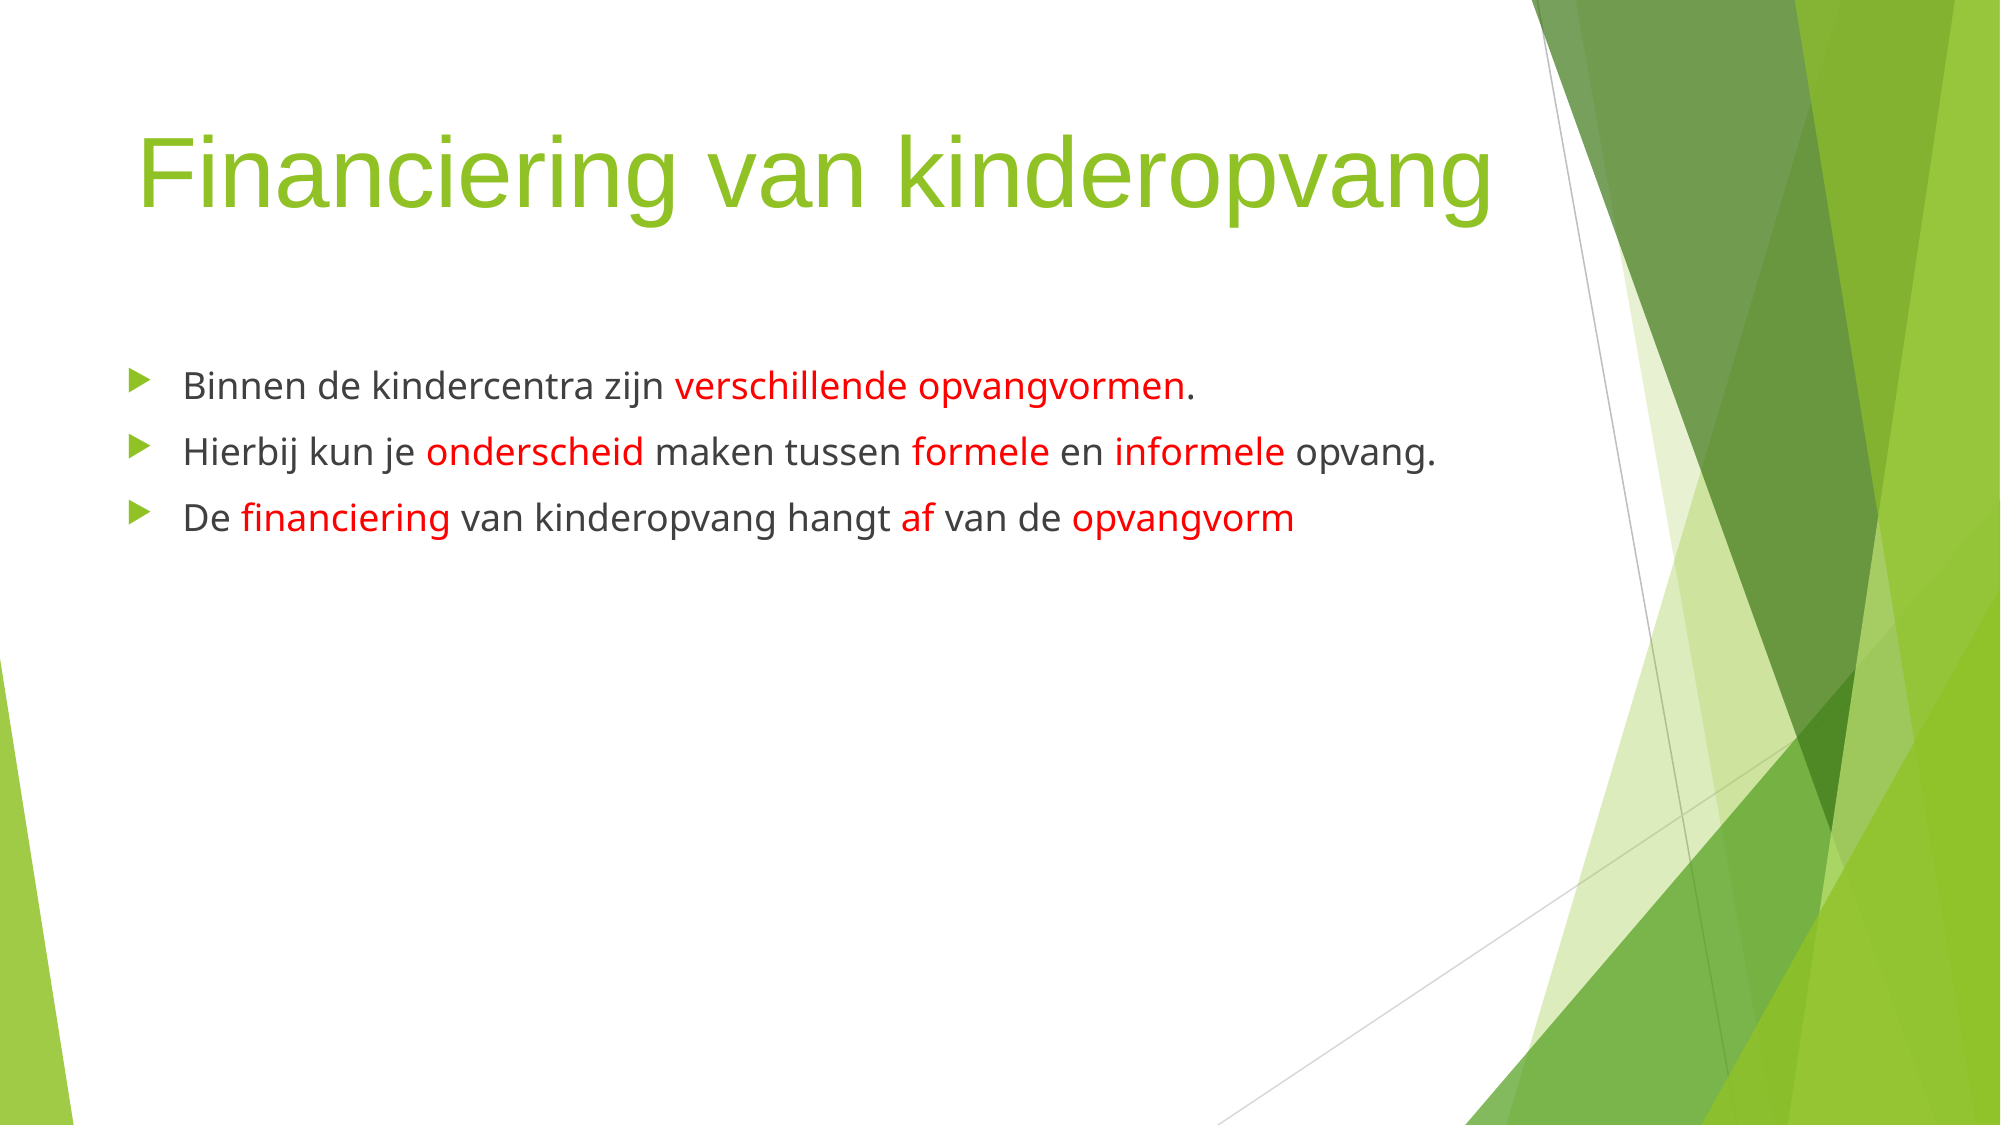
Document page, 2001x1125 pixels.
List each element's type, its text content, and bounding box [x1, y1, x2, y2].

list Binnen de kindercentra zijn verschillende opvangvormen. Hierbij kun je onderscheid maken tussen formele en informele opvang. De financiering van kinderopvang hangt af van de opvangvorm [111, 354, 1522, 992]
title Financiering van kinderopvang [111, 99, 1522, 317]
